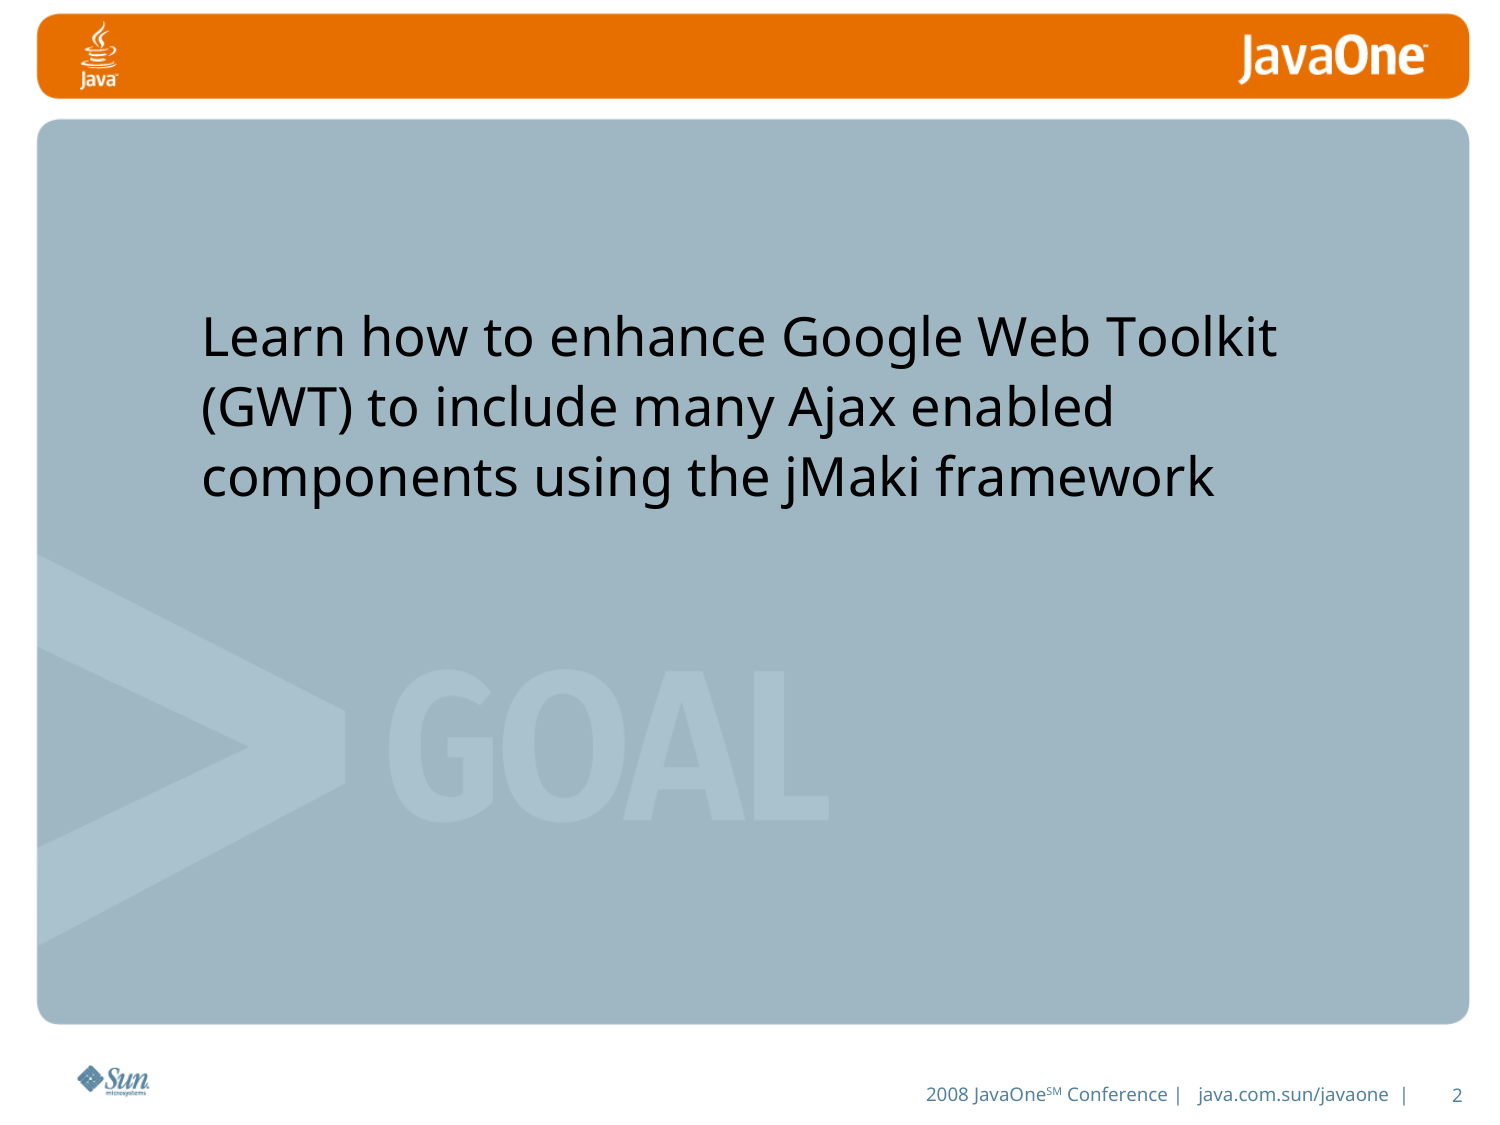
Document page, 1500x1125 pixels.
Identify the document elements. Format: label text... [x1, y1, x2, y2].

list Learn how to enhance Google Web Toolkit (GWT) to include many Ajax enabled components using the jMaki framework [182, 299, 1318, 796]
picture [0, 0, 1500, 1125]
